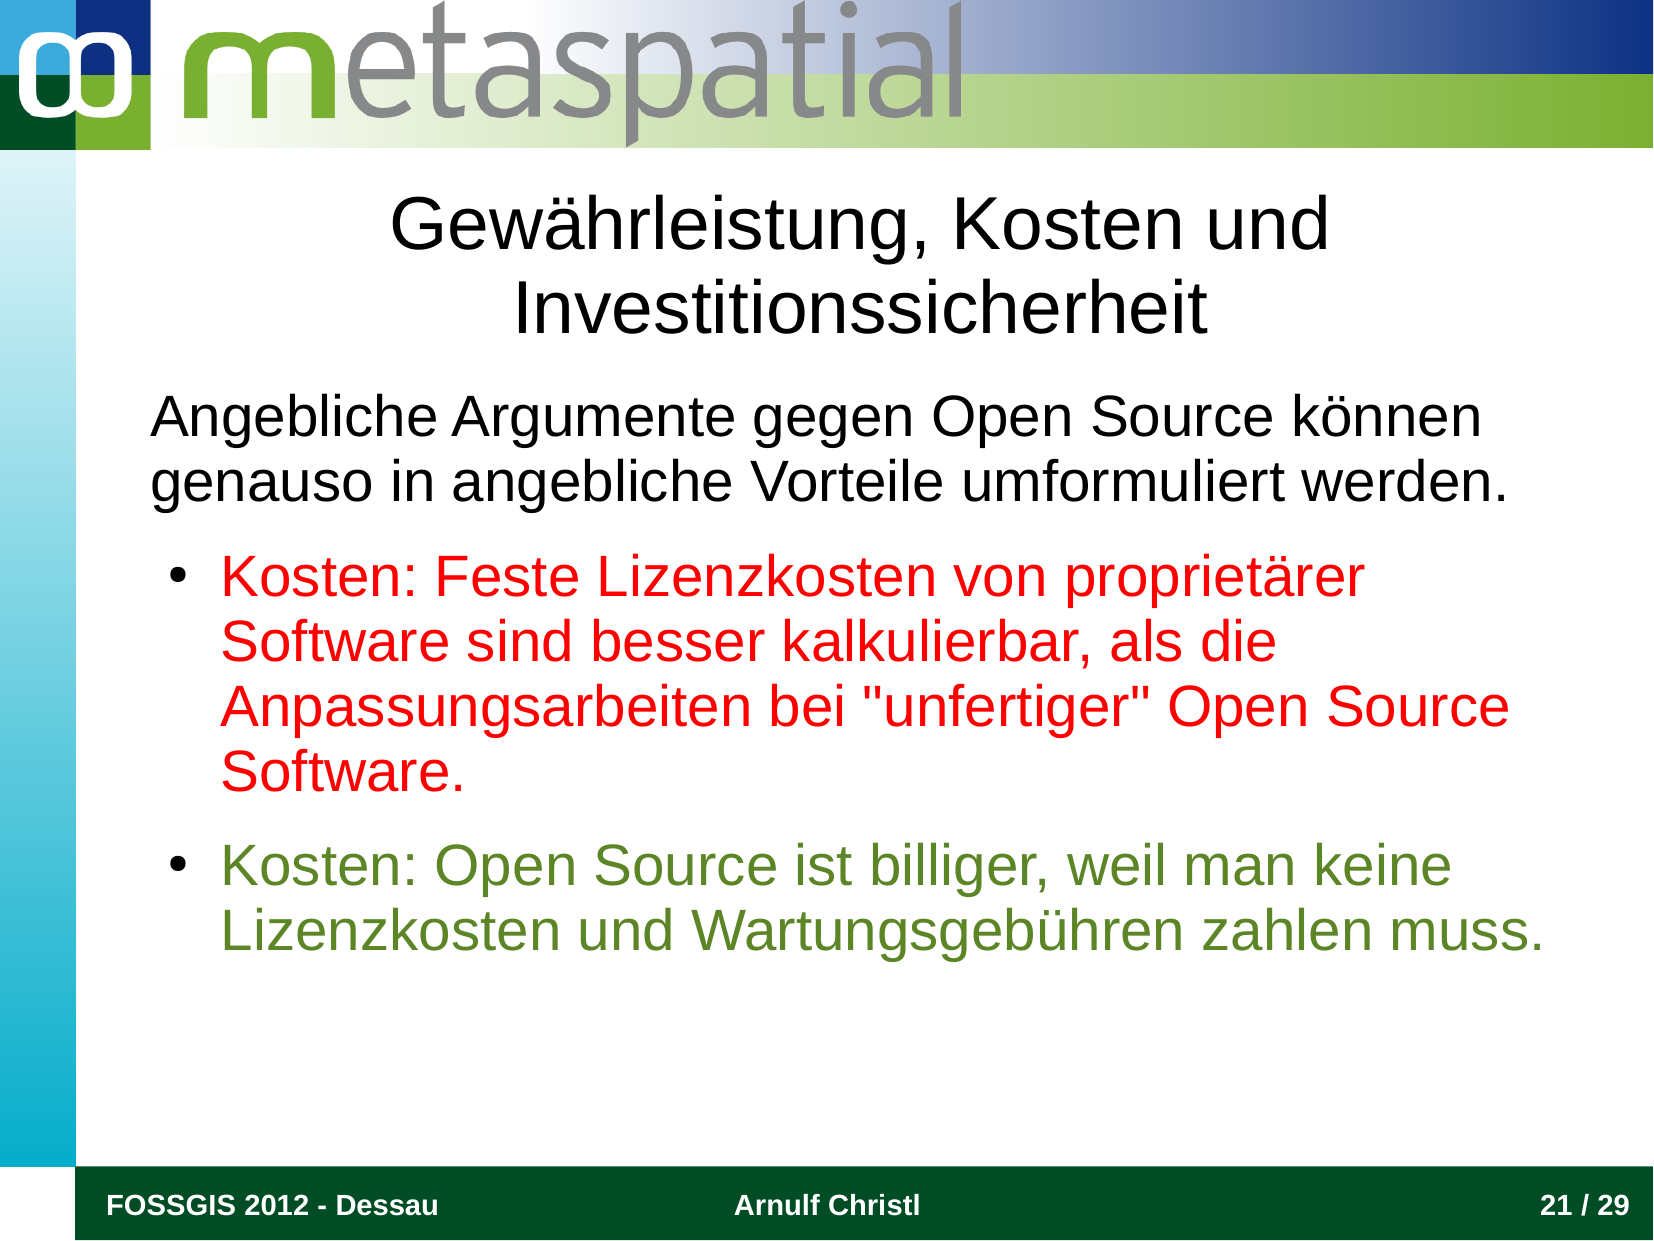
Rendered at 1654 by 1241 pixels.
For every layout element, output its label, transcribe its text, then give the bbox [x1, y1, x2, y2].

title Gewährleistung, Kosten und Investitionssicherheit [150, 161, 1571, 369]
picture [0, 0, 961, 150]
list Angebliche Argumente gegen Open Source können genauso in angebliche Vorteile umformuliert werden. Kosten: Feste Lizenzkosten von proprietärer Software sind besser kalkulierbar, als die Anpassungsarbeiten bei "unfertiger" Open Source Software. Kosten: Open Source ist billiger, weil man keine Lizenzkosten und Wartungsgebühren zahlen muss. [150, 383, 1571, 1126]
